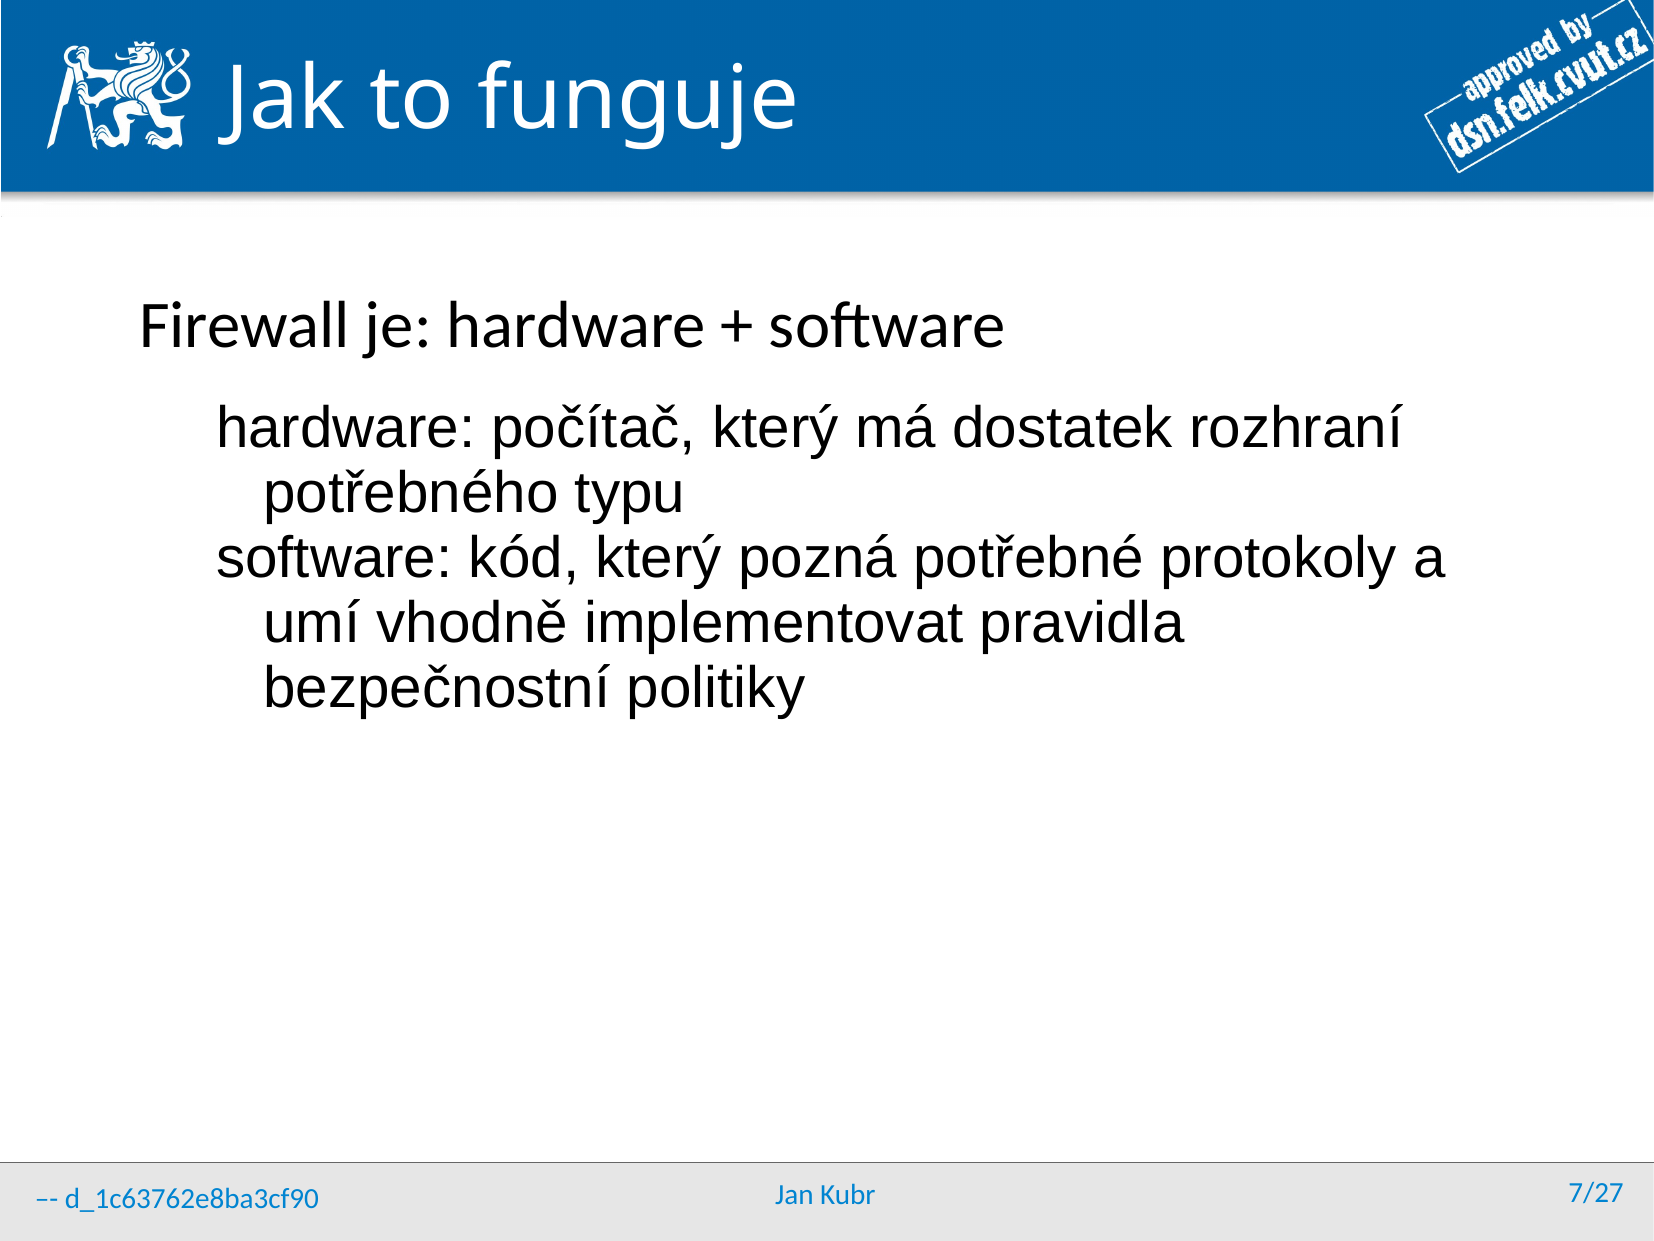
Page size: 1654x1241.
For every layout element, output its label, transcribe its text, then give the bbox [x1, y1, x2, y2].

picture [1, 0, 1654, 217]
title Jak to funguje [225, 0, 1426, 188]
list Firewall je: hardware + software hardware: počítač, který má dostatek rozhraní potřebného typu software: kód, který pozná potřebné protokoly a umí vhodně implementovat pravidla bezpečnostní politiky [121, 297, 1534, 1126]
